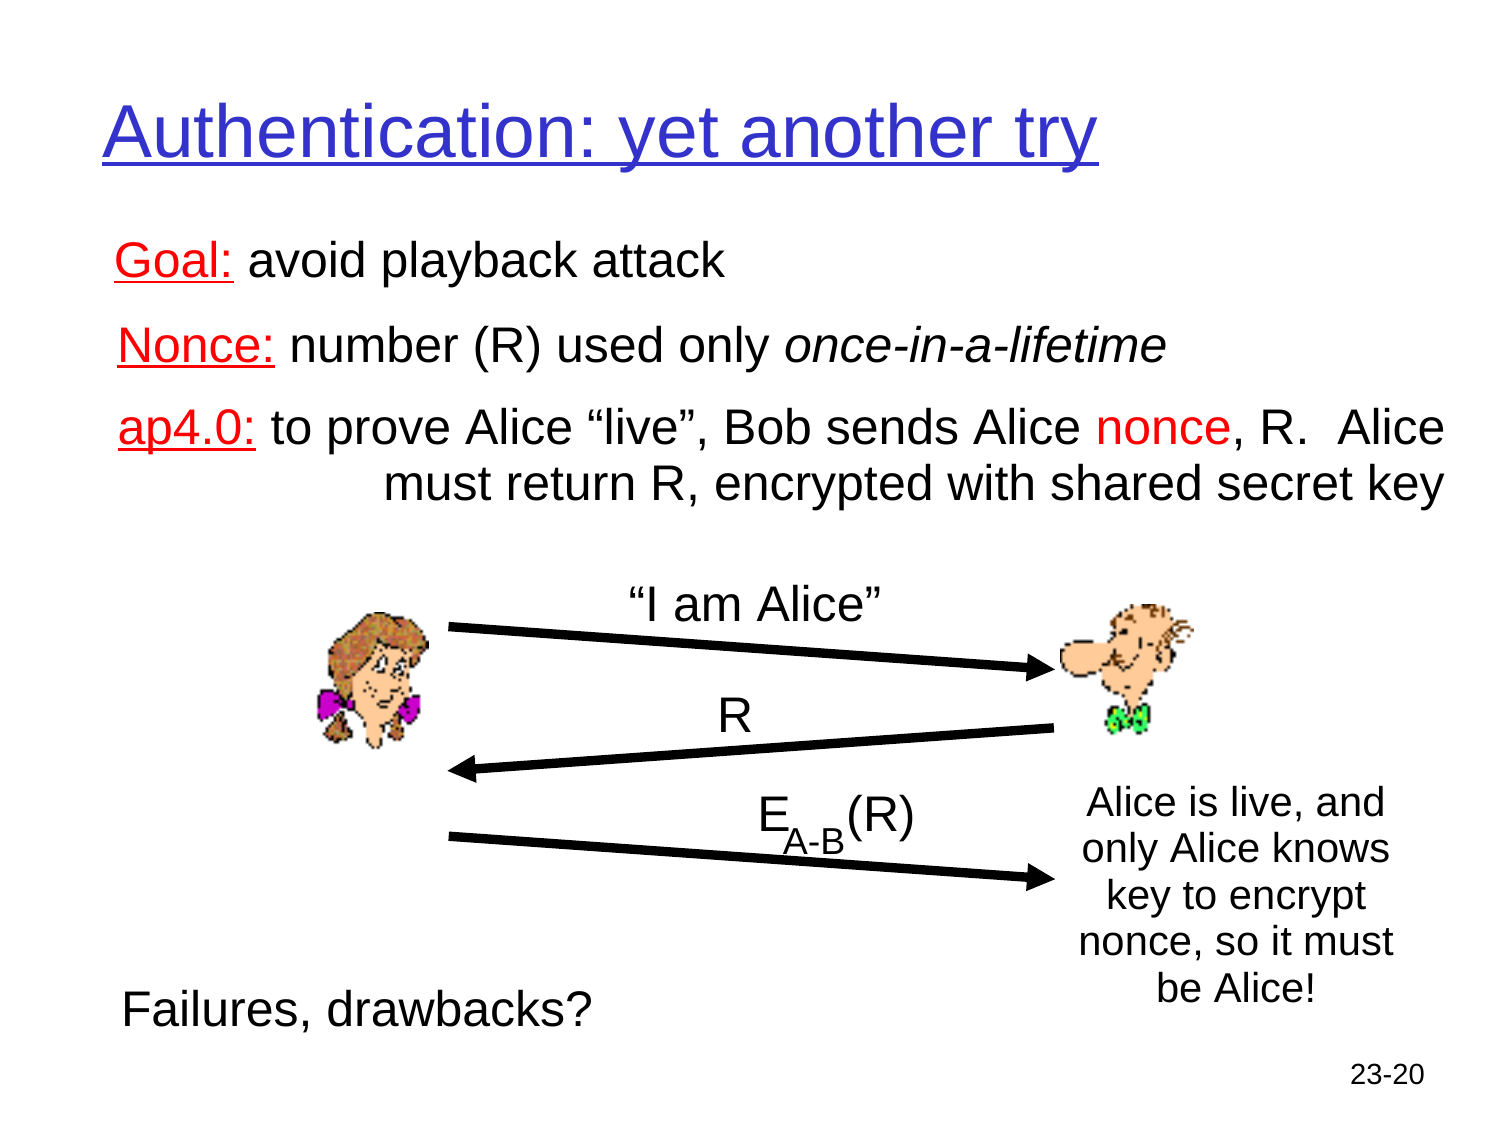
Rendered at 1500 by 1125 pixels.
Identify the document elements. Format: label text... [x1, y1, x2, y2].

text_box Failures, drawbacks? [106, 973, 608, 1045]
text_box “I am Alice” [613, 568, 897, 640]
text_box Goal: avoid playback attack [99, 224, 741, 296]
text_box A-B [768, 812, 861, 871]
picture [313, 612, 429, 755]
text_box Alice is live, and only Alice knows key to encrypt nonce, so it must be Alice! [1044, 771, 1428, 1019]
text_box ap4.0: to prove Alice “live”, Bob sends Alice nonce, R. Alice must return R, encrypted with shared secret key [53, 392, 1461, 520]
title Authentication: yet another try [87, 37, 1363, 225]
picture [1060, 604, 1194, 741]
text_box Nonce: number (R) used only once-in-a-lifetime [102, 309, 1183, 381]
text_box R [702, 679, 768, 751]
text_box E (R) [742, 778, 932, 850]
